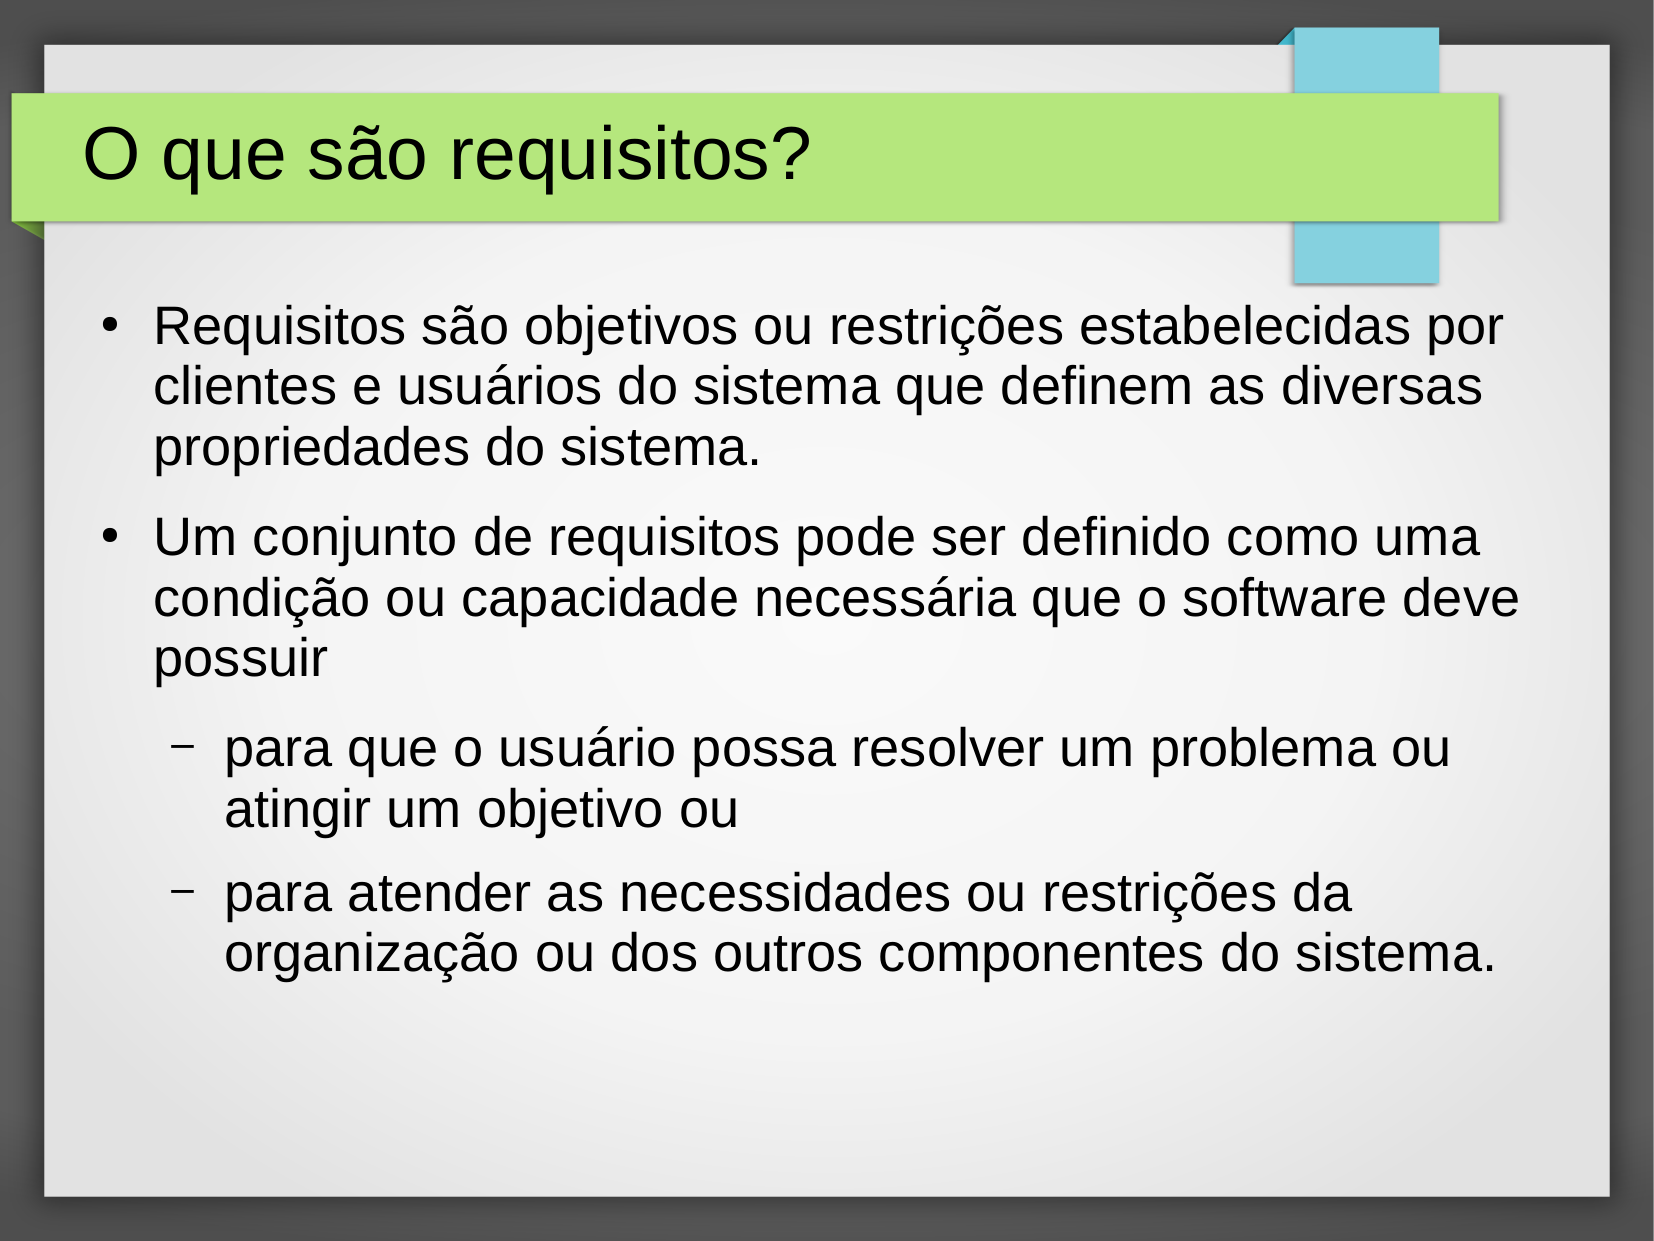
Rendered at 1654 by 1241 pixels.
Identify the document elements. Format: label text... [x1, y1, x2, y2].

title O que são requisitos? [82, 94, 1264, 213]
picture [0, 0, 1654, 1241]
list Requisitos são objetivos ou restrições estabelecidas por clientes e usuários do sistema que definem as diversas propriedades do sistema. Um conjunto de requisitos pode ser definido como uma condição ou capacidade necessária que o software deve possuir para que o usuário possa resolver um problema ou atingir um objetivo ou para atender as necessidades ou restrições da organização ou dos outros componentes do sistema. [82, 295, 1571, 1015]
